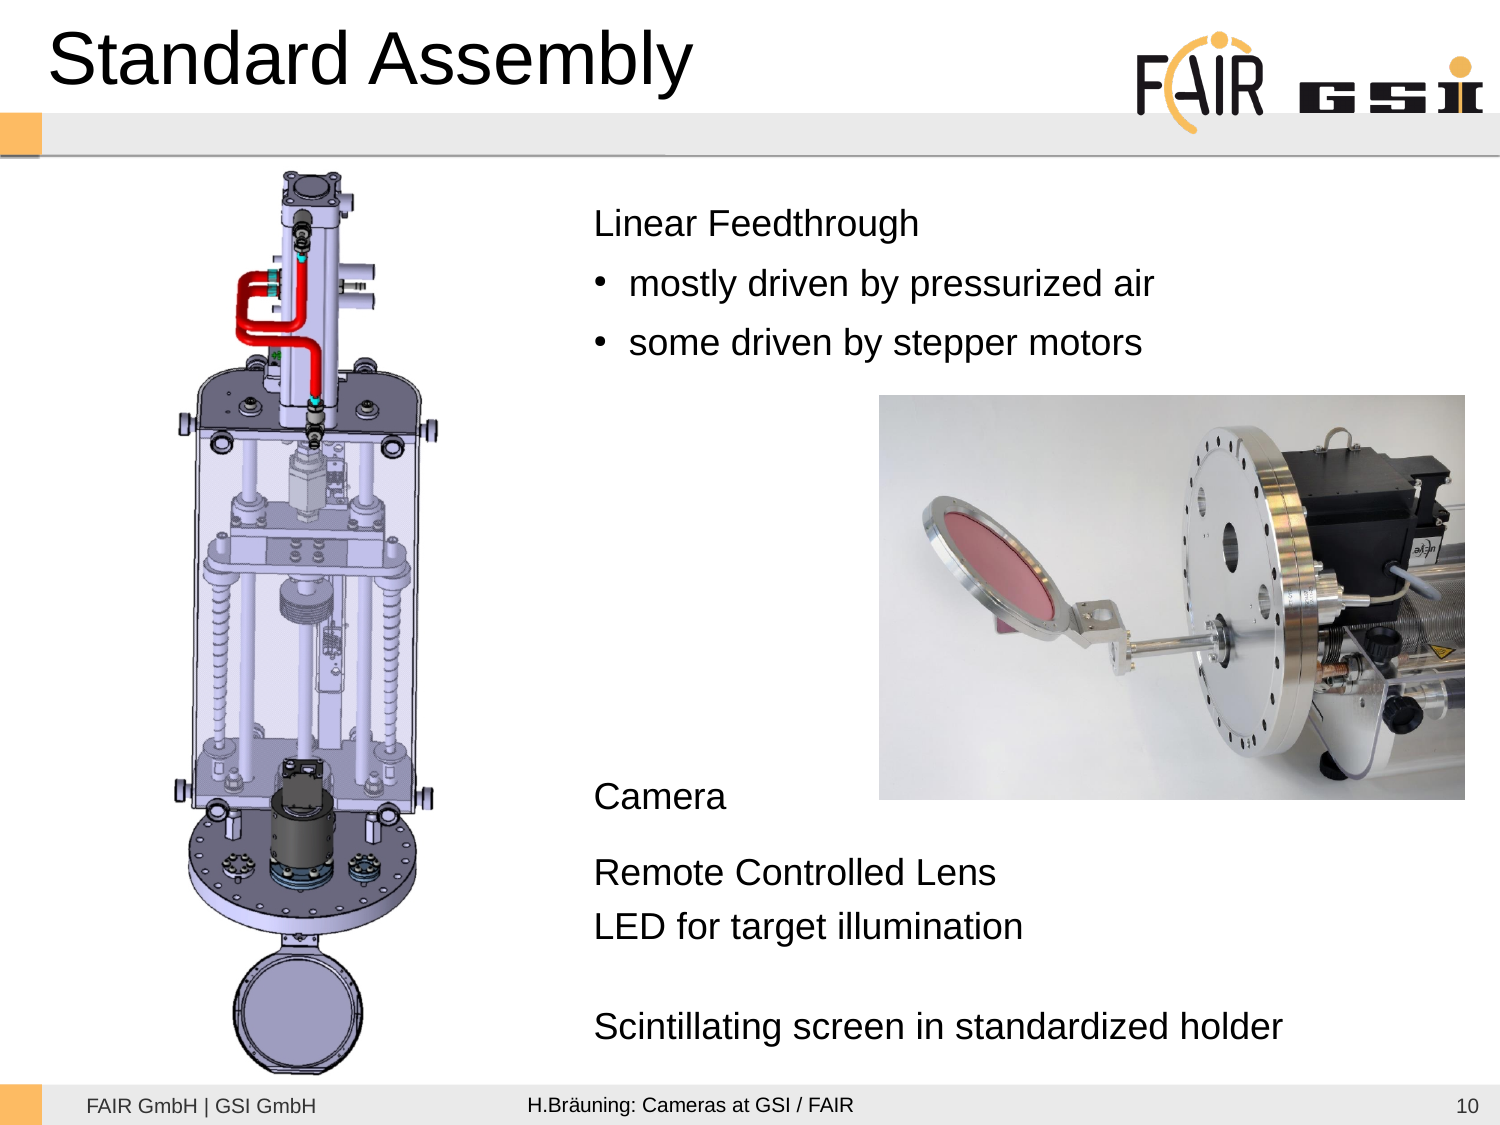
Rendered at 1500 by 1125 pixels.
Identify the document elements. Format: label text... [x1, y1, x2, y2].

title Standard Assembly [47, 0, 1117, 119]
picture [879, 395, 1465, 800]
text_box Linear Feedthrough mostly driven by pressurized air some driven by stepper motors [578, 194, 1171, 372]
picture [141, 165, 481, 1081]
text_box Remote Controlled Lens LED for target illumination [578, 844, 1039, 956]
picture [1136, 29, 1264, 136]
text_box Camera [578, 767, 742, 825]
picture [1298, 54, 1484, 113]
text_box Scintillating screen in standardized holder [578, 998, 1299, 1055]
